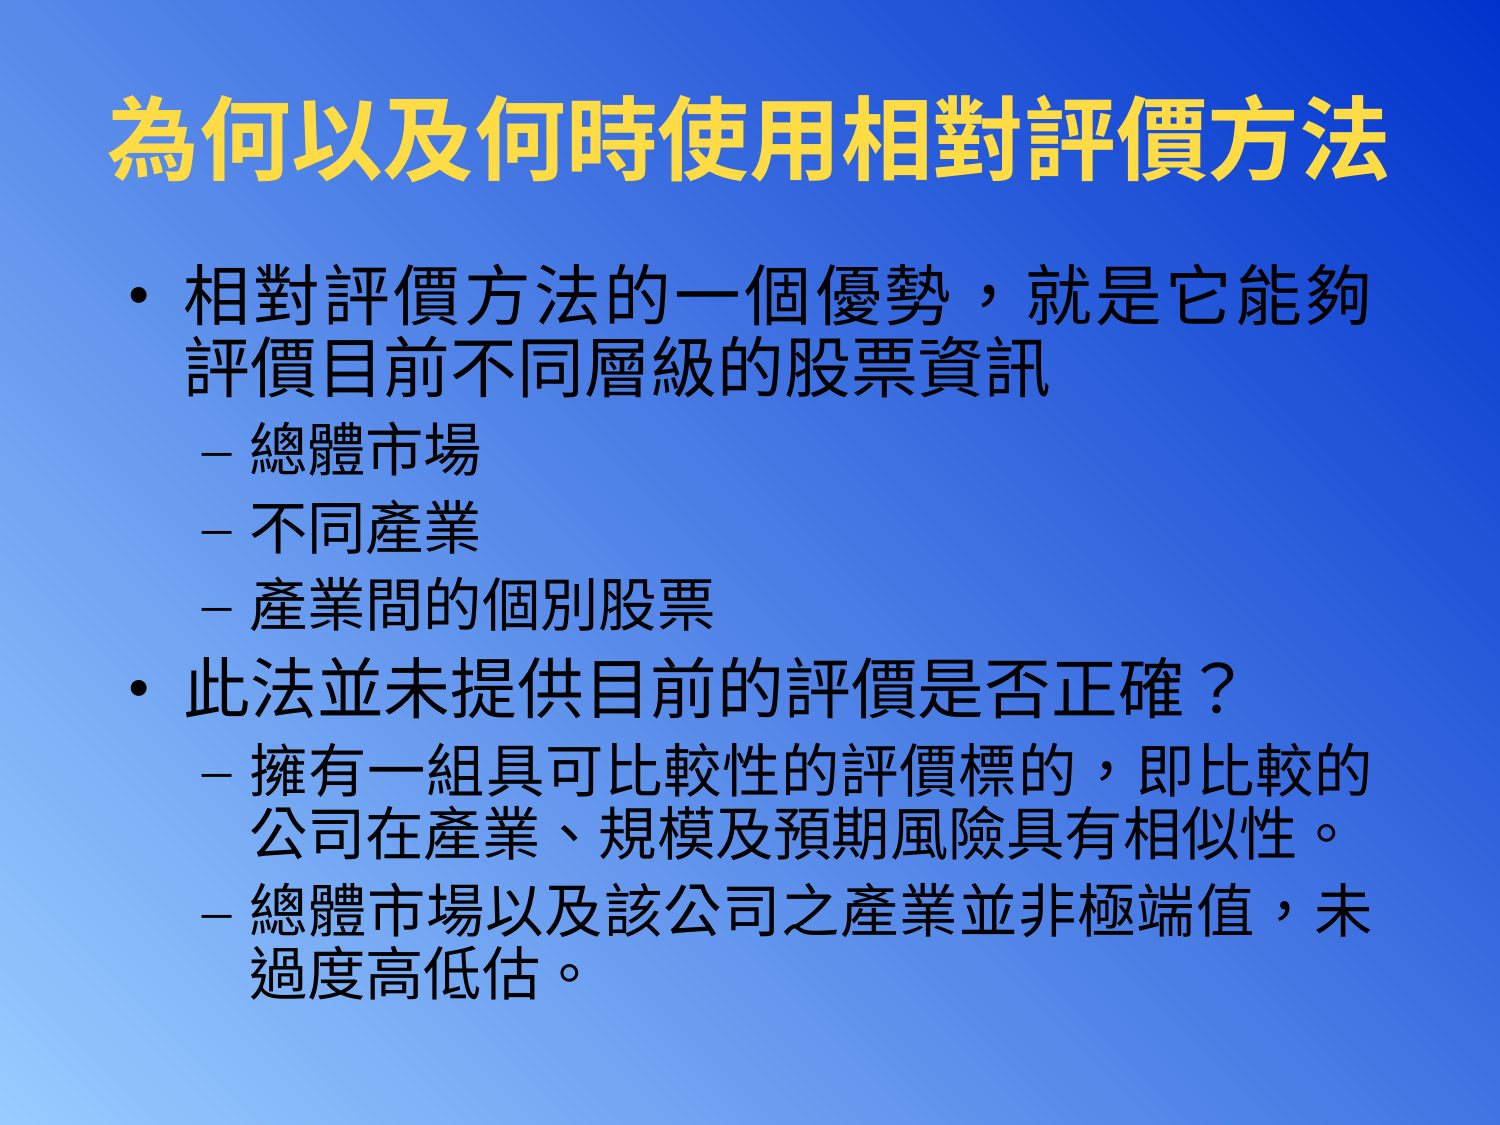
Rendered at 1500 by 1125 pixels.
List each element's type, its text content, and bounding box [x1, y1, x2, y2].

title 為何以及何時使用相對評價方法 [41, 42, 1459, 231]
list 相對評價方法的一個優勢，就是它能夠評價目前不同層級的股票資訊 總體市場 不同產業 產業間的個別股票 此法並未提供目前的評價是否正確？ 擁有一組具可比較性的評價標的，即比較的公司在產業、規模及預期風險具有相似性。 總體市場以及該公司之產業並非極端值，未過度高低估。 [112, 255, 1388, 1071]
